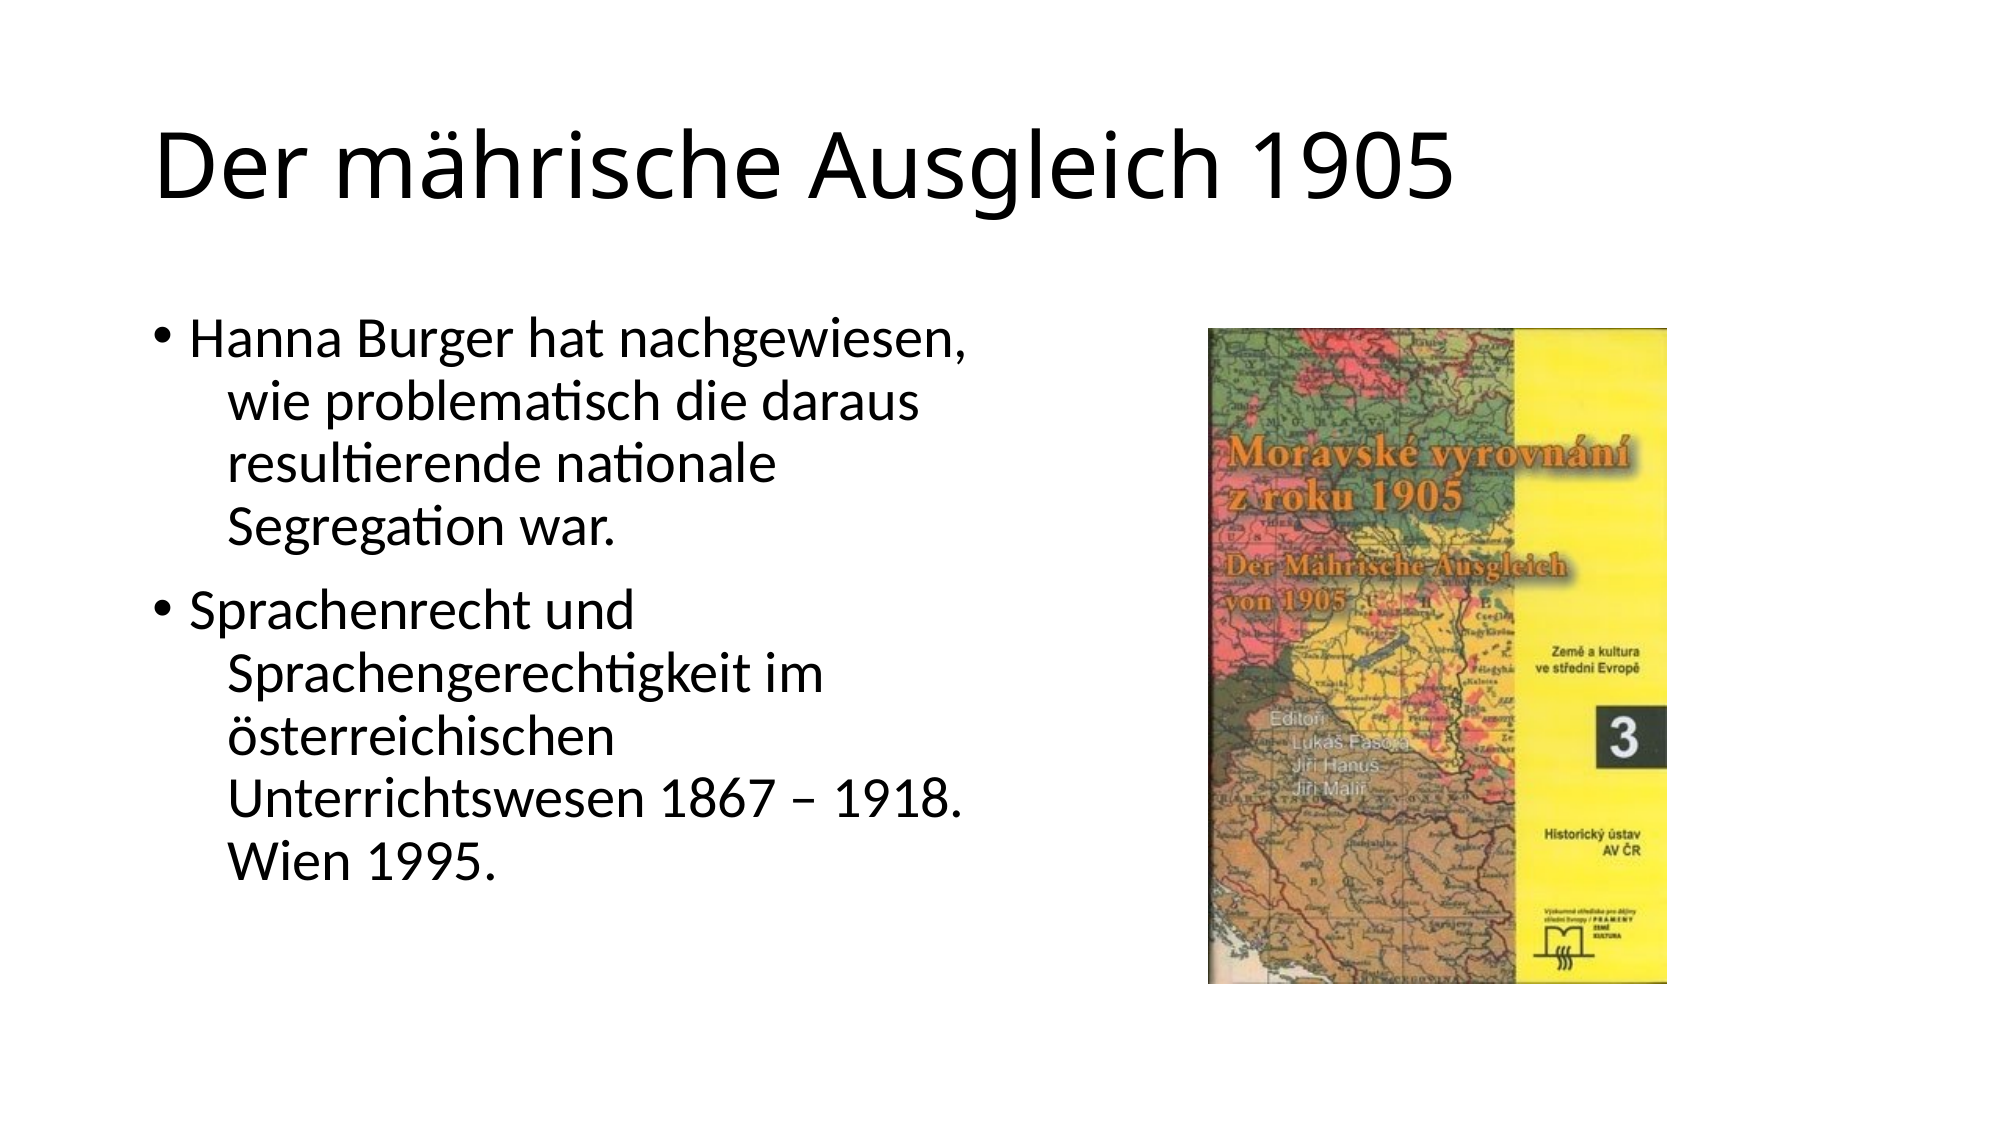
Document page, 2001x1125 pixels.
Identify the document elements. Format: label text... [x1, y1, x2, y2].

title Der mährische Ausgleich 1905 [137, 59, 1863, 278]
picture [1208, 329, 1667, 984]
list Hanna Burger hat nachgewiesen, wie problematisch die daraus resultierende nationale Segregation war. Sprachenrecht und Sprachengerechtigkeit im österreichischen Unterrichtswesen 1867 – 1918. Wien 1995. [137, 299, 988, 1014]
